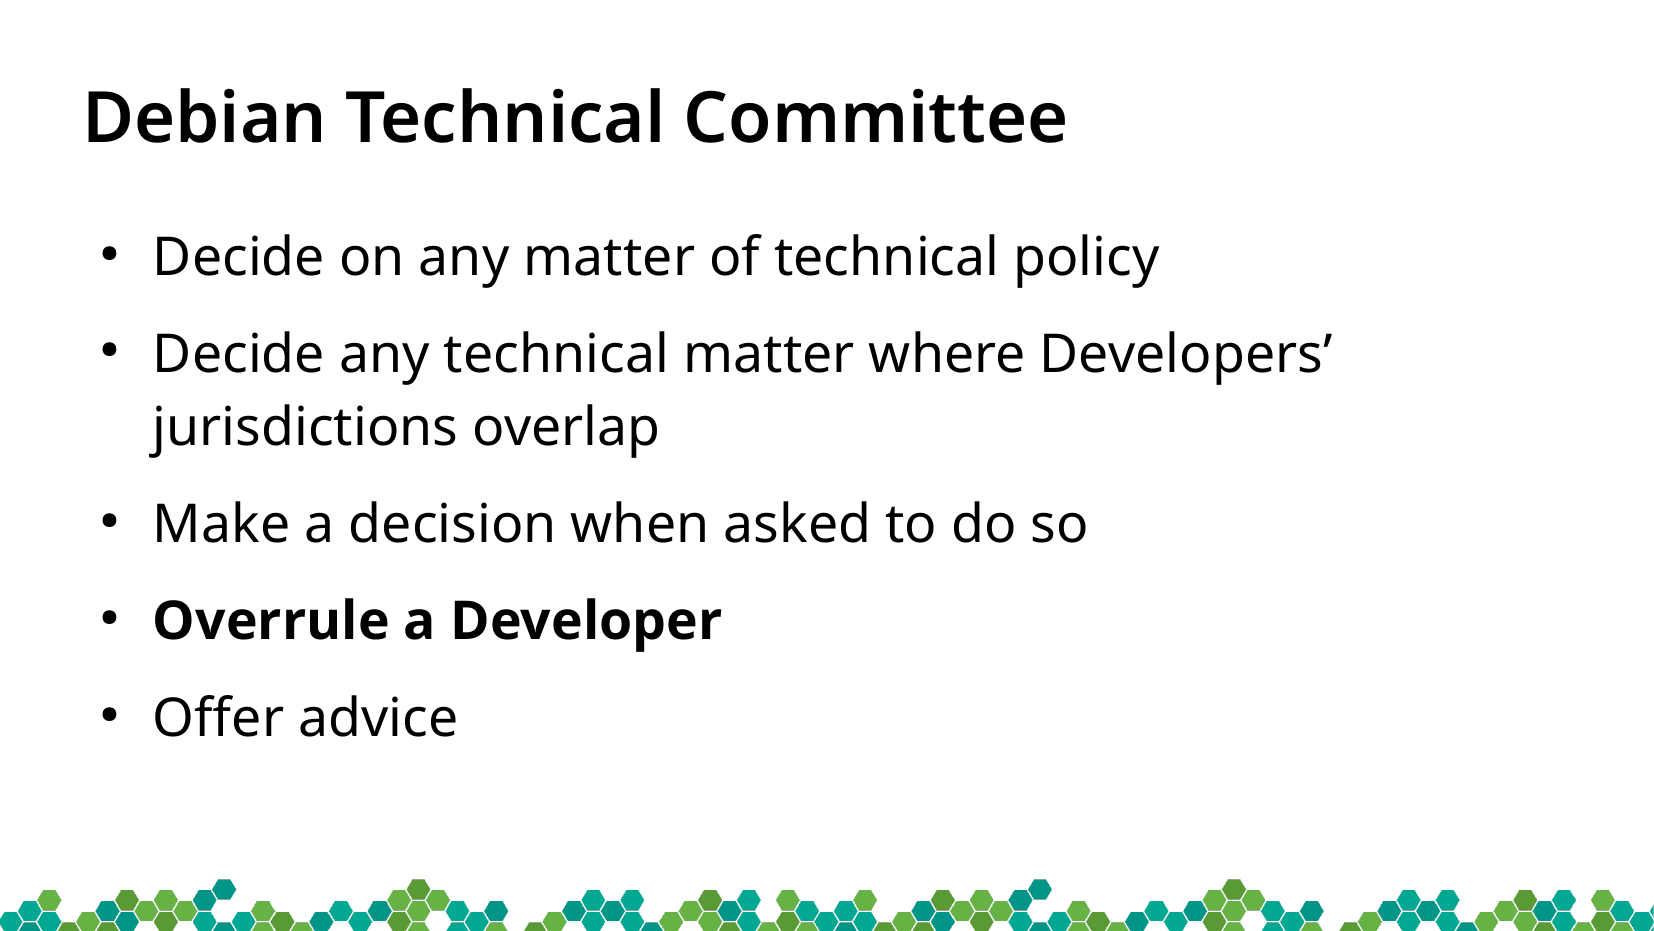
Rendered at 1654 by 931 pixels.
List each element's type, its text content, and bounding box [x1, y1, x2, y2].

list Decide on any matter of technical policy Decide any technical matter where Developers’ jurisdictions overlap Make a decision when asked to do so Overrule a Developer Offer advice [82, 217, 1571, 758]
title Debian Technical Committee [82, 37, 1571, 193]
picture [0, 871, 1654, 931]
